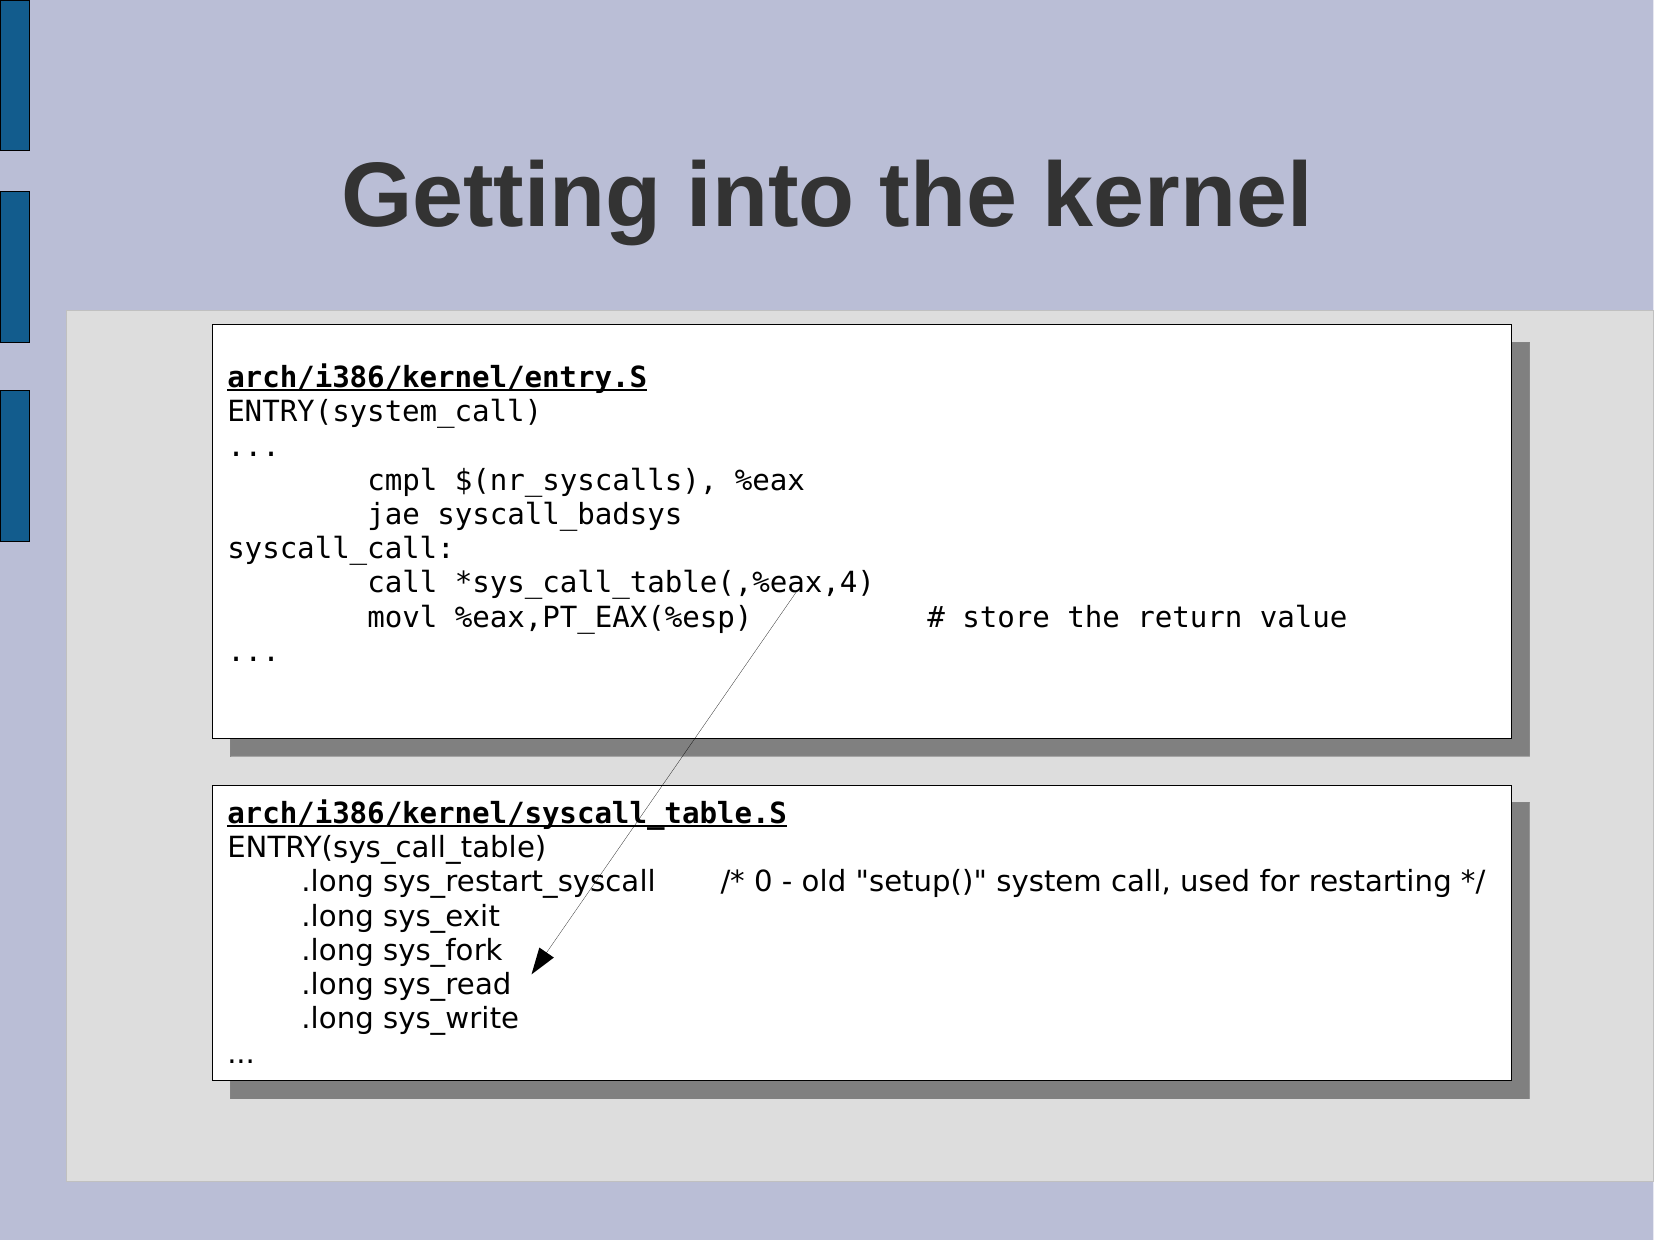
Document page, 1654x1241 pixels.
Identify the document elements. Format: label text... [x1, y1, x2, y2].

text_box arch/i386/kernel/syscall_table.S ENTRY(sys_call_table) .long sys_restart_syscall /* 0 - old "setup()" system call, used for restarting */ .long sys_exit .long sys_fork .long sys_read .long sys_write ... [212, 785, 1512, 1081]
title Getting into the kernel [121, 91, 1534, 299]
text_box arch/i386/kernel/entry.S ENTRY(system_call) ... cmpl $(nr_syscalls), %eax jae syscall_badsys syscall_call: call *sys_call_table(,%eax,4) movl %eax,PT_EAX(%esp) # store the return value ... [212, 324, 1512, 739]
